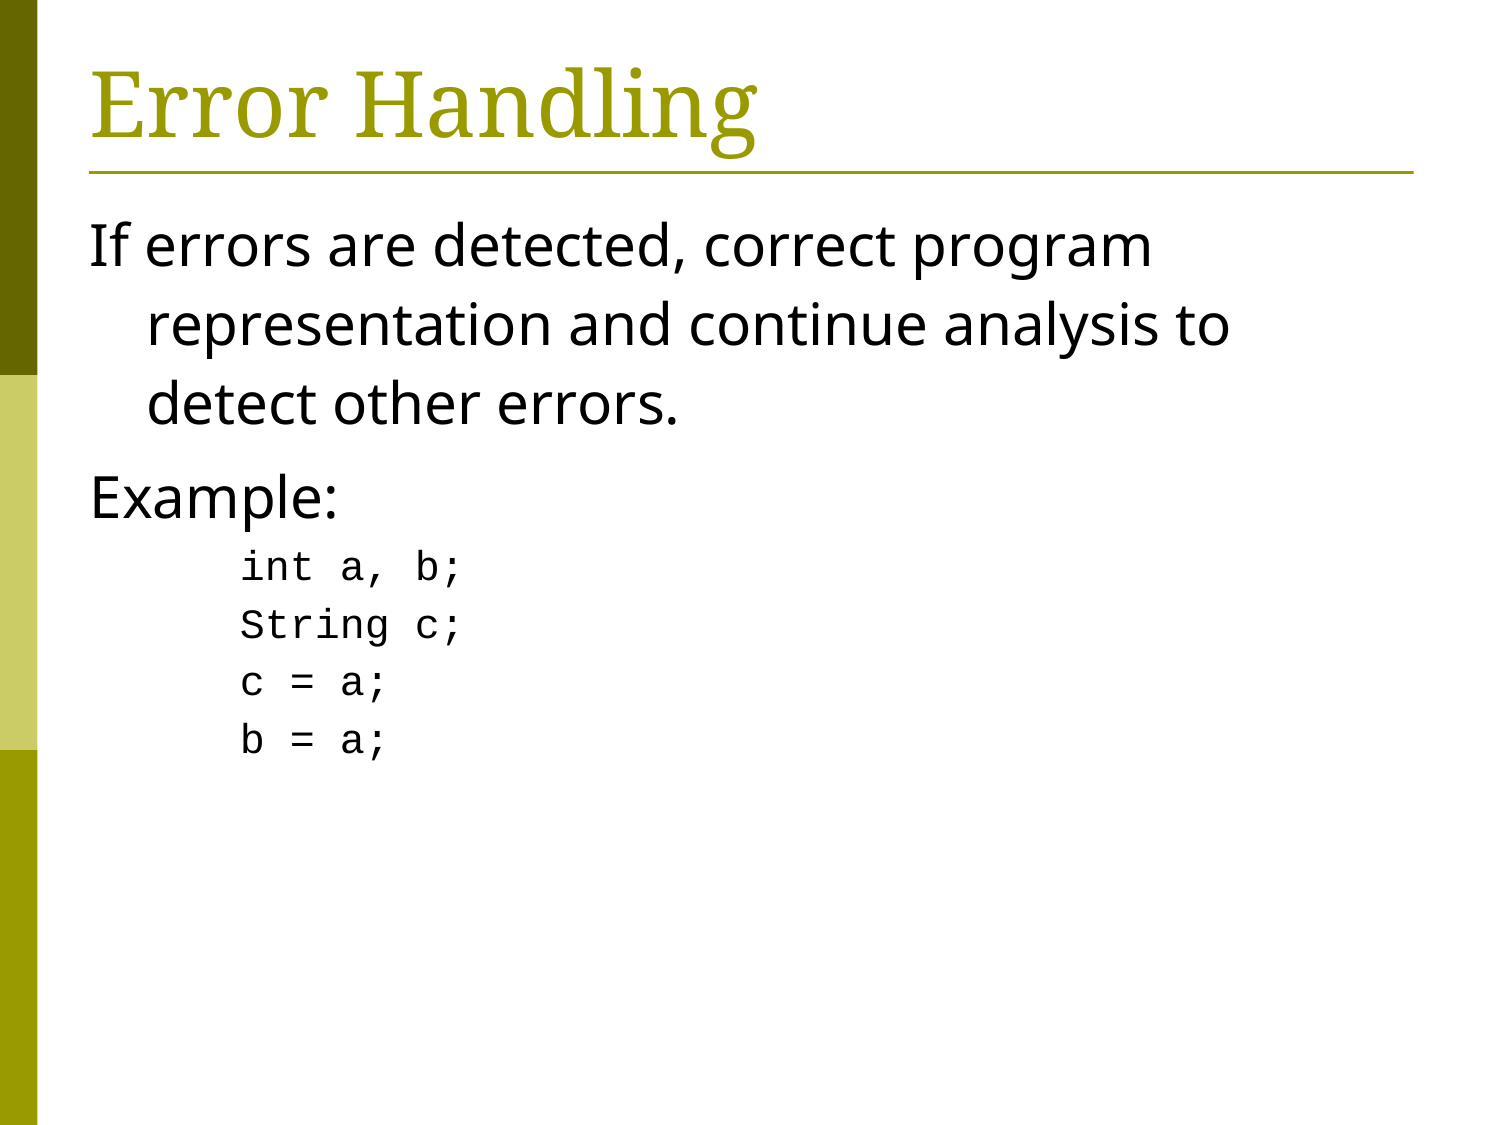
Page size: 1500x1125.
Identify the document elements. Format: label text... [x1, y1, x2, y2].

title Error Handling [75, 45, 1426, 173]
list If errors are detected, correct program representation and continue analysis to detect other errors. Example: int a, b; String c; c = a; b = a; [75, 196, 1426, 1006]
